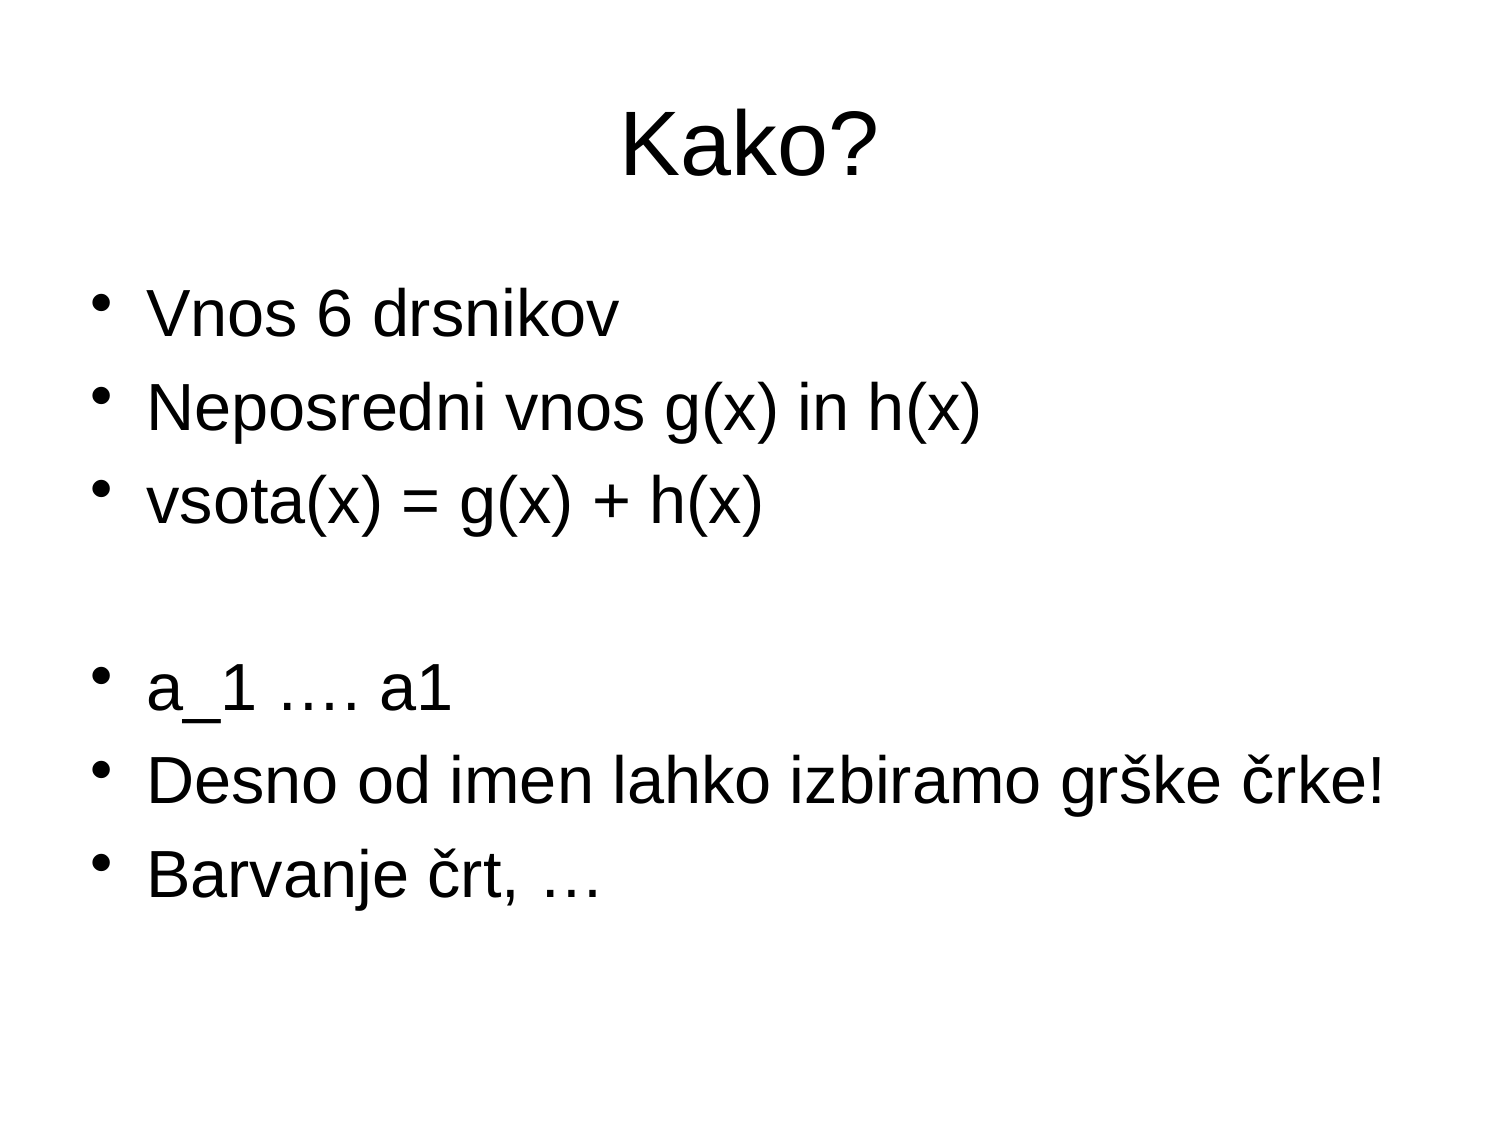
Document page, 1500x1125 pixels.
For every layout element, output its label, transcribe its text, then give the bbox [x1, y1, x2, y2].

title Kako? [75, 45, 1425, 233]
list Vnos 6 drsnikov Neposredni vnos g(x) in h(x) vsota(x) = g(x) + h(x) a_1 …. a1 Desno od imen lahko izbiramo grške črke! Barvanje črt, … [75, 262, 1425, 1005]
